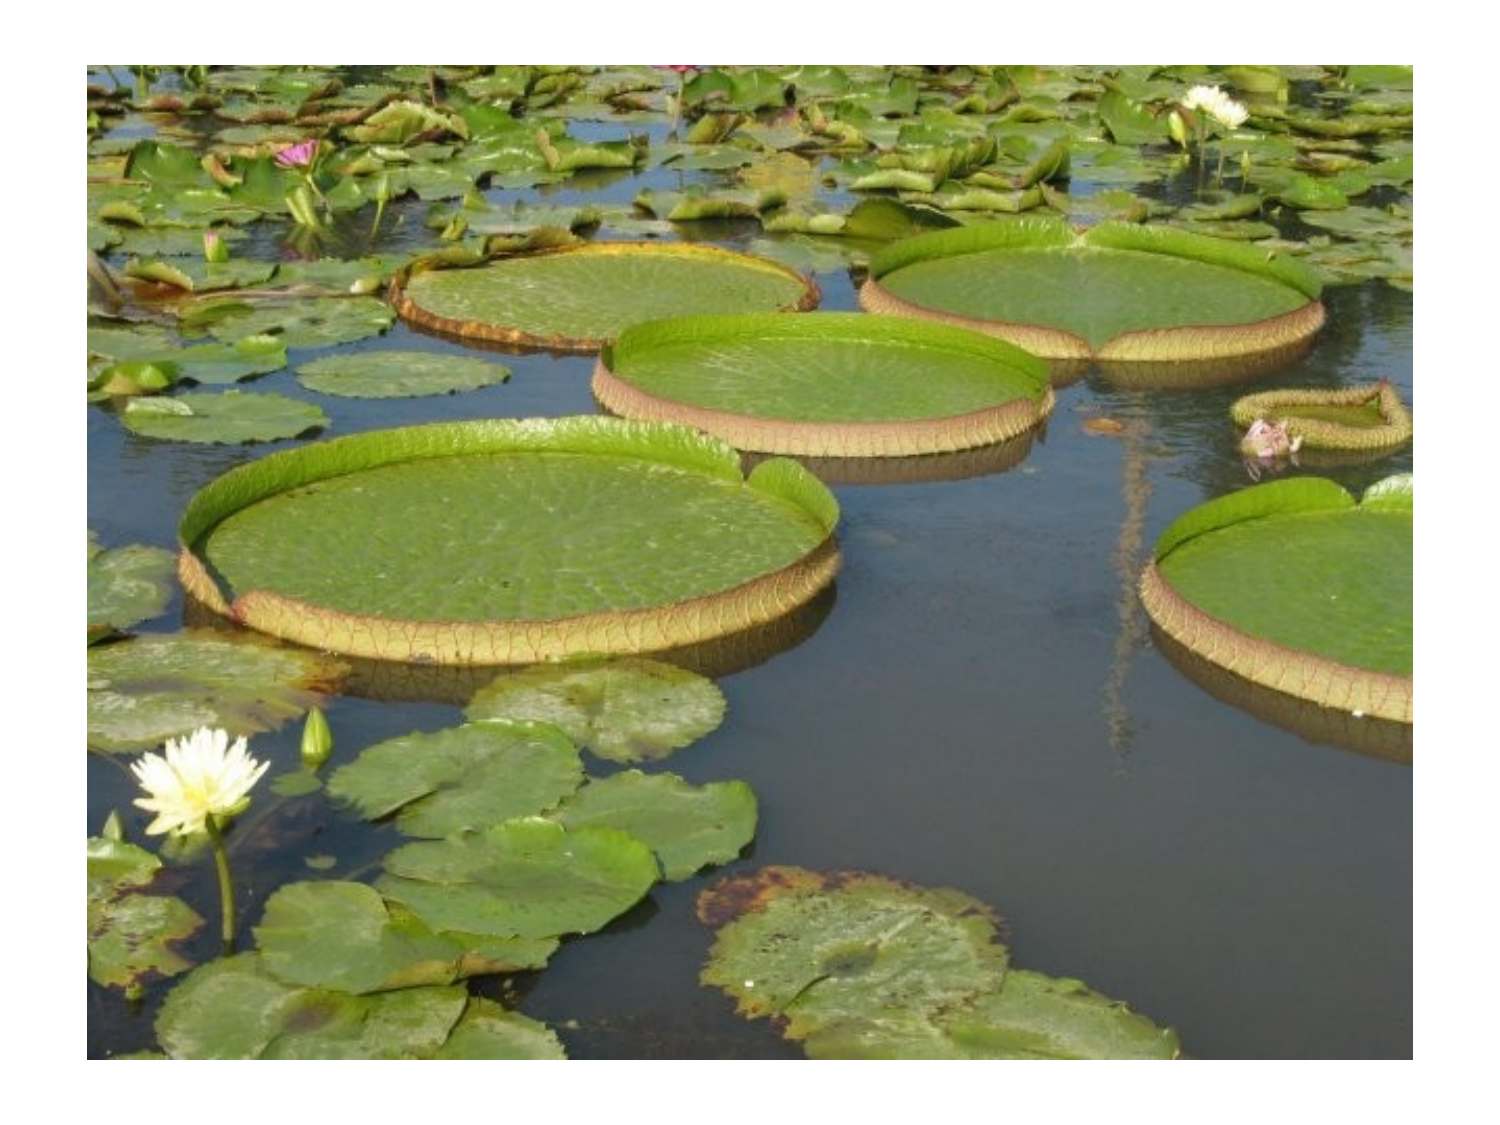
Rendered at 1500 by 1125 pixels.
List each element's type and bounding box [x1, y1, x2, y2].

picture [87, 65, 1413, 1060]
